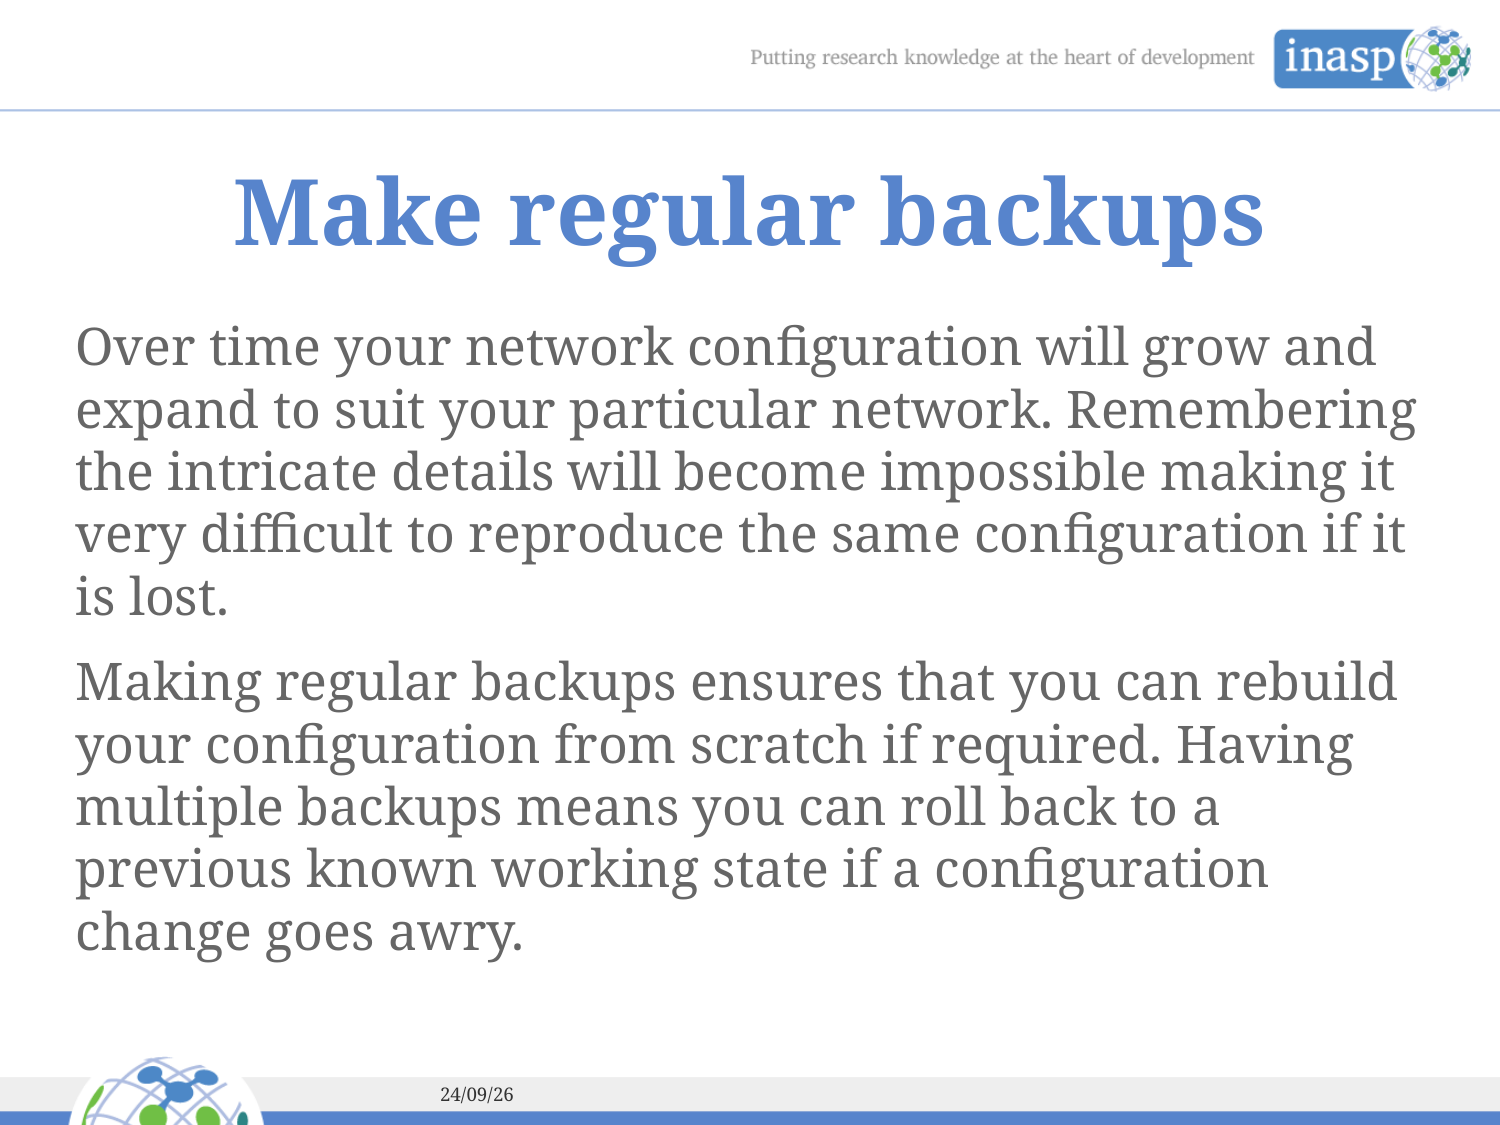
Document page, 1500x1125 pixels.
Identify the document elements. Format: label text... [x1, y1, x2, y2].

picture [0, 0, 1500, 1125]
list Over time your network configuration will grow and expand to suit your particular network. Remembering the intricate details will become impossible making it very difficult to reproduce the same configuration if it is lost. Making regular backups ensures that you can rebuild your configuration from scratch if required. Having multiple backups means you can roll back to a previous known working state if a configuration change goes awry. [75, 313, 1426, 967]
title Make regular backups [75, 129, 1426, 313]
